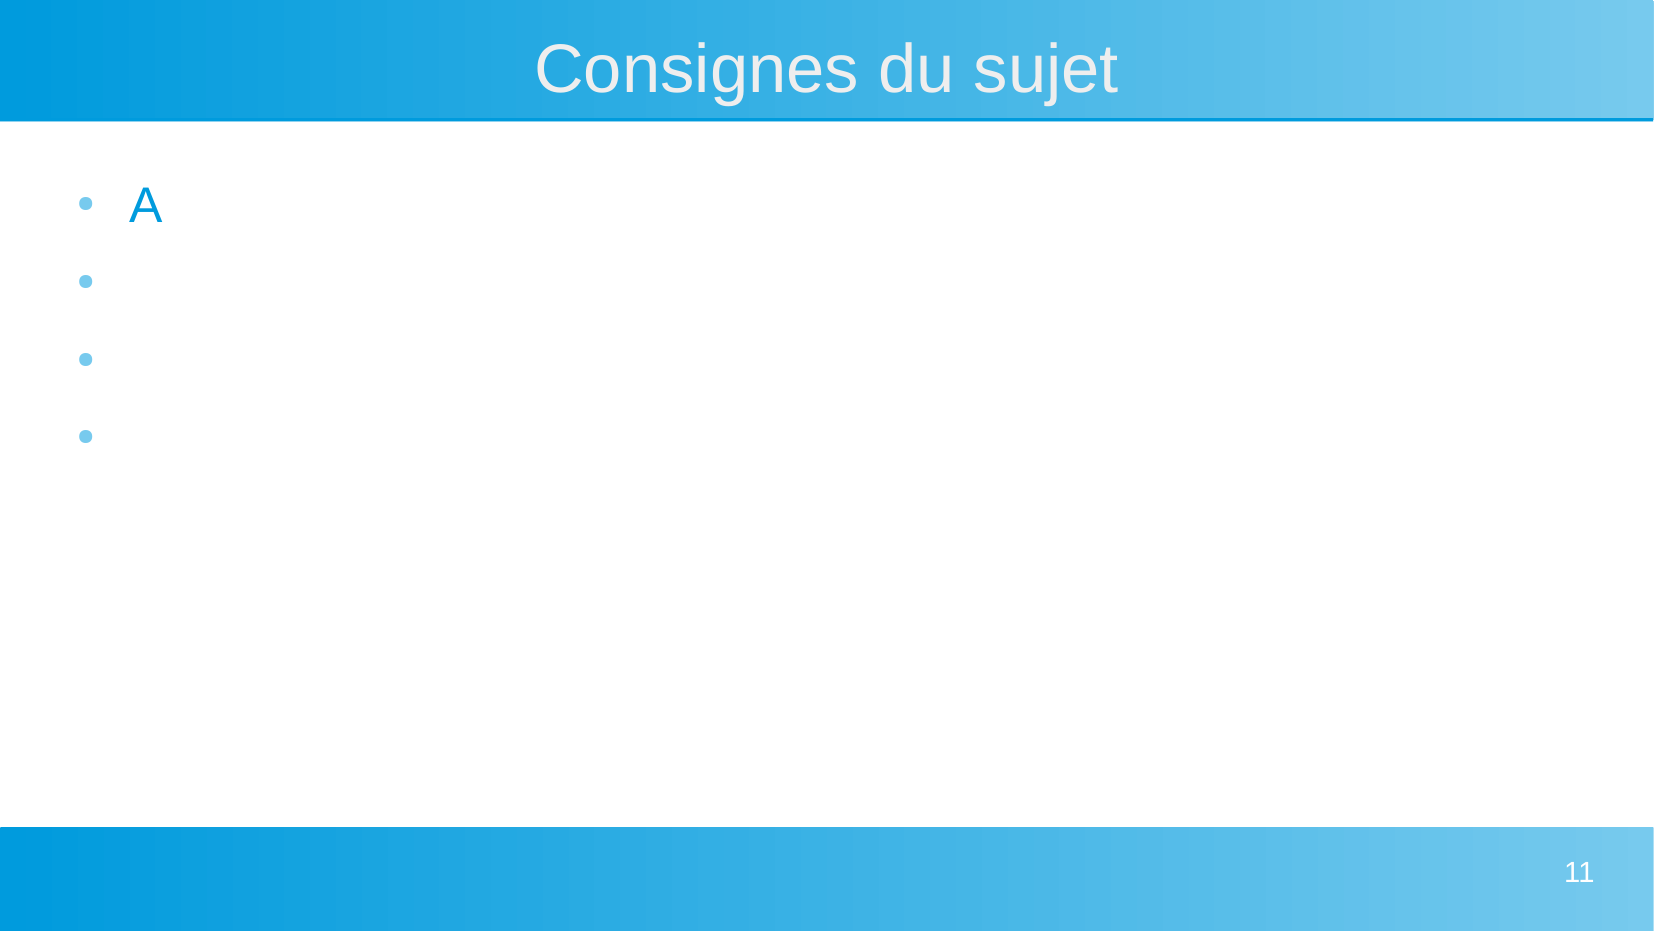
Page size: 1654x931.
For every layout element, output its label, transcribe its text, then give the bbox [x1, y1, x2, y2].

list A [59, 177, 1595, 768]
title Consignes du sujet [59, 29, 1595, 108]
